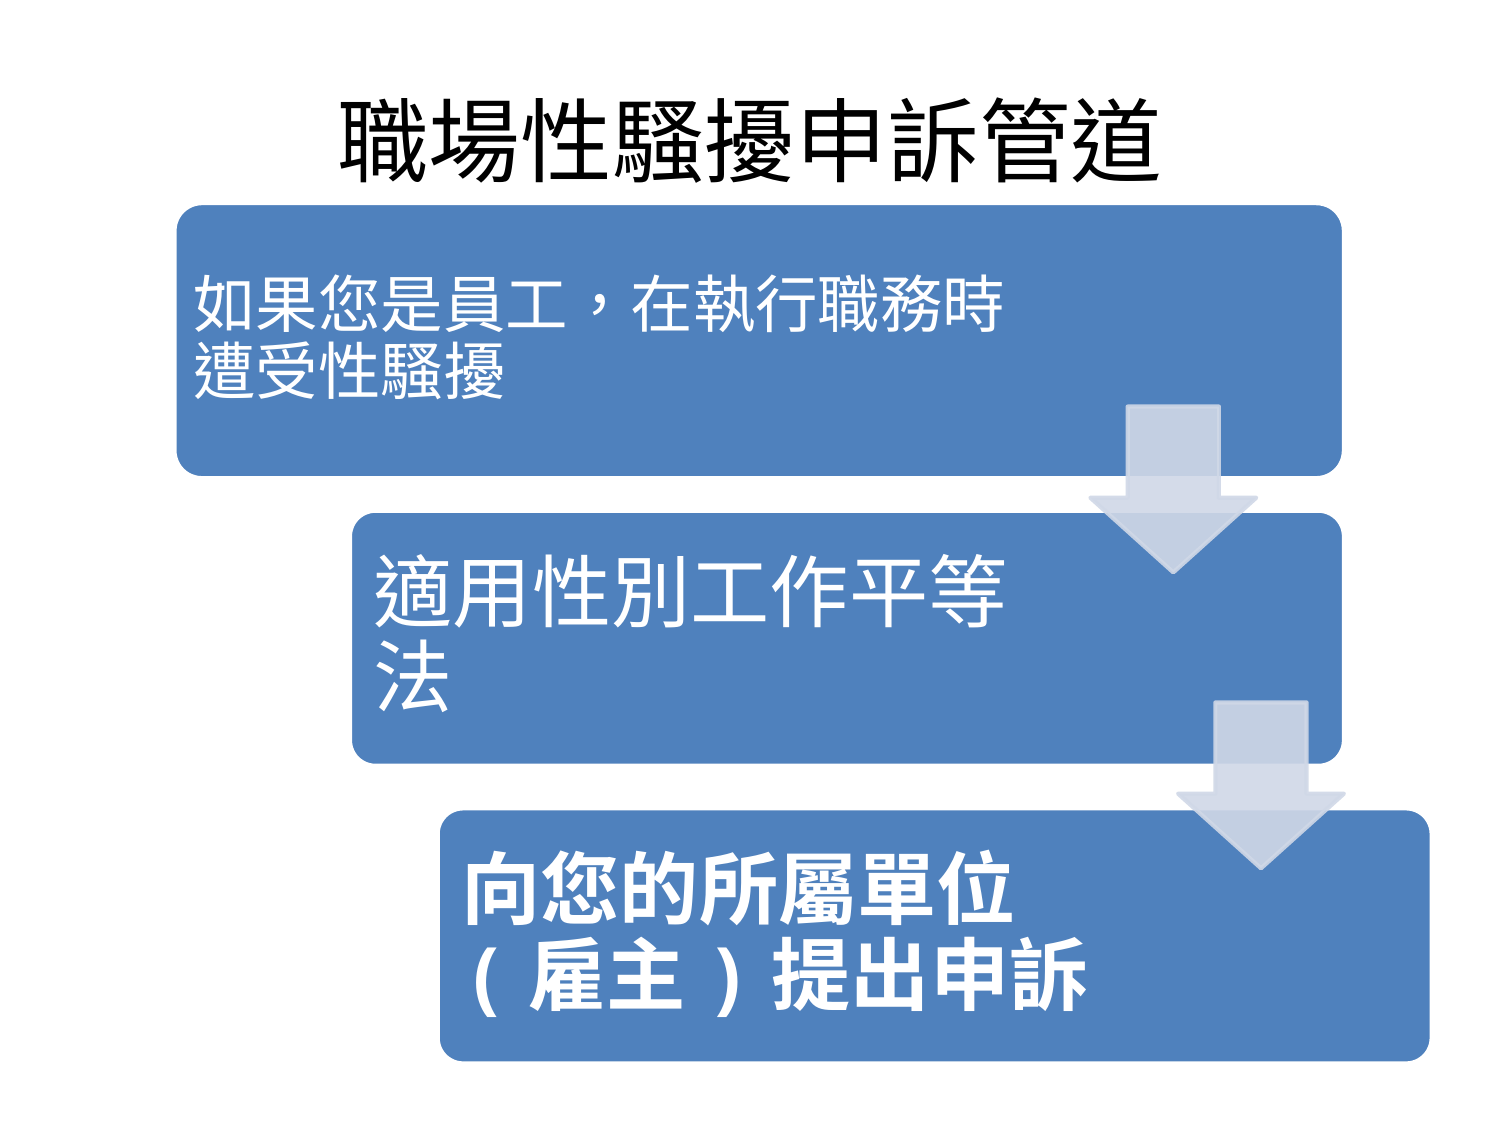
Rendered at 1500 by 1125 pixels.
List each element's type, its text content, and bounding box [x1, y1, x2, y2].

text_box [1090, 406, 1257, 573]
text_box 向您的所屬單位(雇主)提出申訴 [437, 808, 1432, 1064]
text_box [1178, 702, 1344, 869]
title 職場性騷擾申訴管道 [75, 45, 1425, 233]
text_box 如果您是員工，在執行職務時遭受性騷擾 [174, 203, 1344, 479]
text_box 適用性別工作平等法 [349, 510, 1344, 766]
